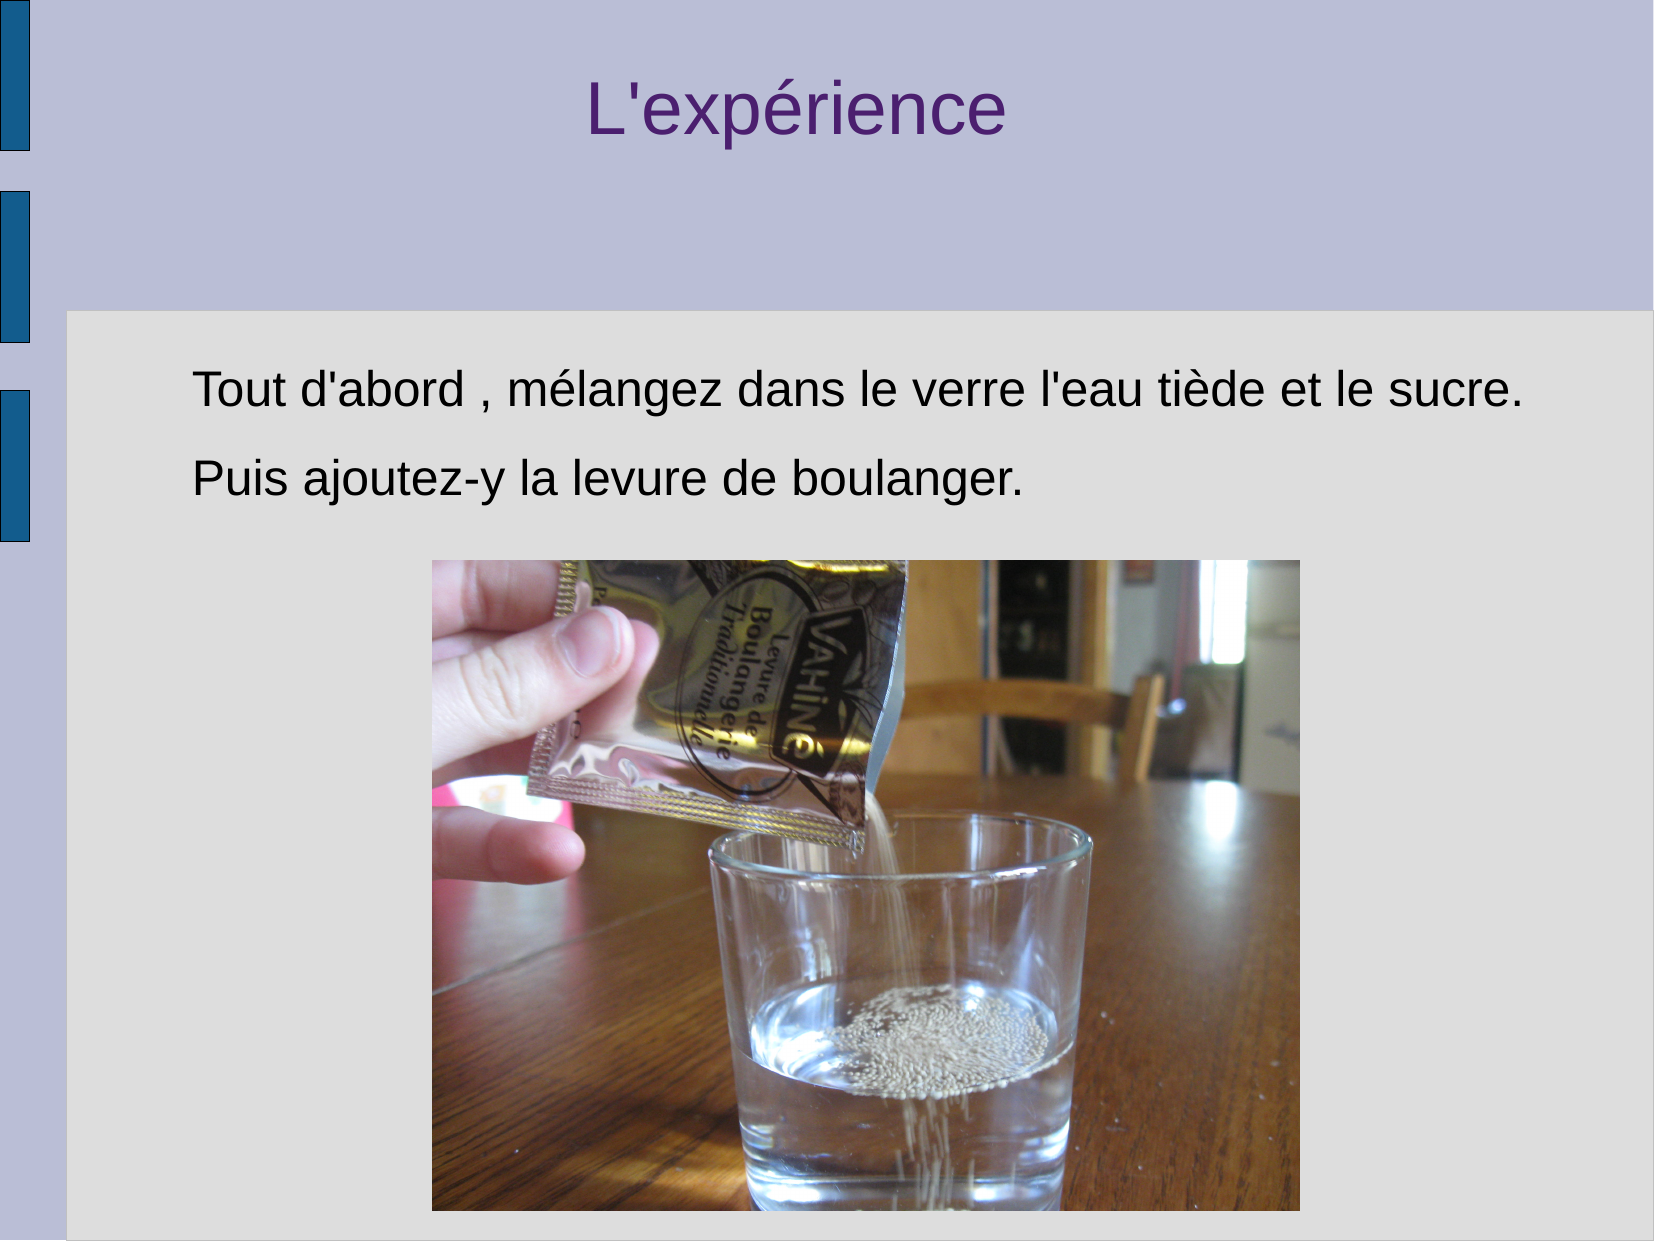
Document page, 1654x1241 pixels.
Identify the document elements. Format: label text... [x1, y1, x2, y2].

text_box L'expérience [295, 59, 1300, 158]
picture [432, 560, 1300, 1211]
text_box Puis ajoutez-y la levure de boulanger. [177, 442, 1093, 514]
text_box Tout d'abord , mélangez dans le verre l'eau tiède et le sucre. [177, 354, 1565, 425]
